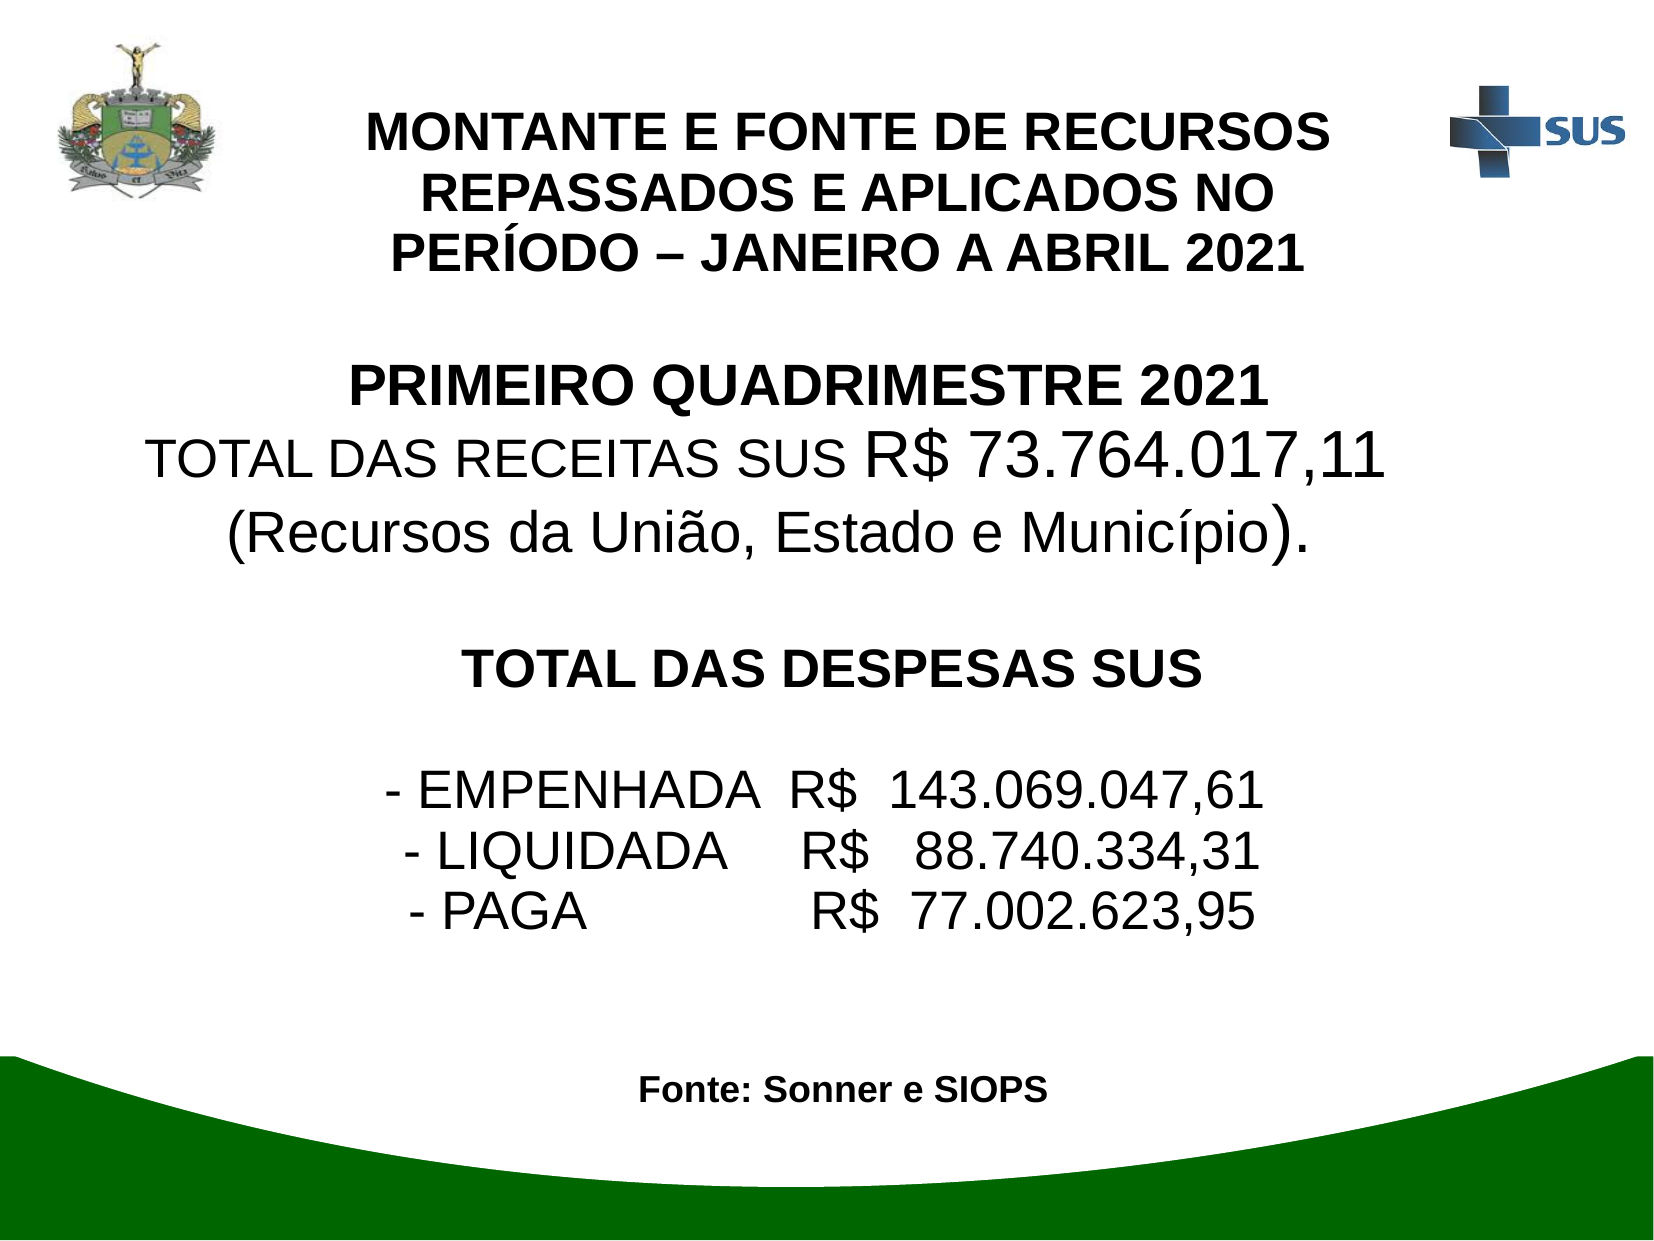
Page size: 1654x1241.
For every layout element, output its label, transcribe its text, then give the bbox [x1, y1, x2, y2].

text_box MONTANTE E FONTE DE RECURSOS REPASSADOS E APLICADOS NO PERÍODO – JANEIRO A ABRIL 2021 [295, 94, 1403, 296]
text_box Fonte: Sonner e SIOPS [577, 1060, 1110, 1188]
picture [47, 35, 225, 213]
text_box [11, 159, 1607, 1012]
text_box [0, 1050, 1654, 1241]
picture [1449, 85, 1630, 178]
text_box TOTAL DAS DESPESAS SUS - EMPENHADA R$ 143.069.047,61 - LIQUIDADA R$ 88.740.334,31 - PAGA R$ 77.002.623,95 [354, 631, 1312, 969]
text_box PRIMEIRO QUADRIMESTRE 2021 TOTAL DAS RECEITAS SUS R$ 73.764.017,11 (Recursos da União, Estado e Município). [129, 344, 1489, 722]
